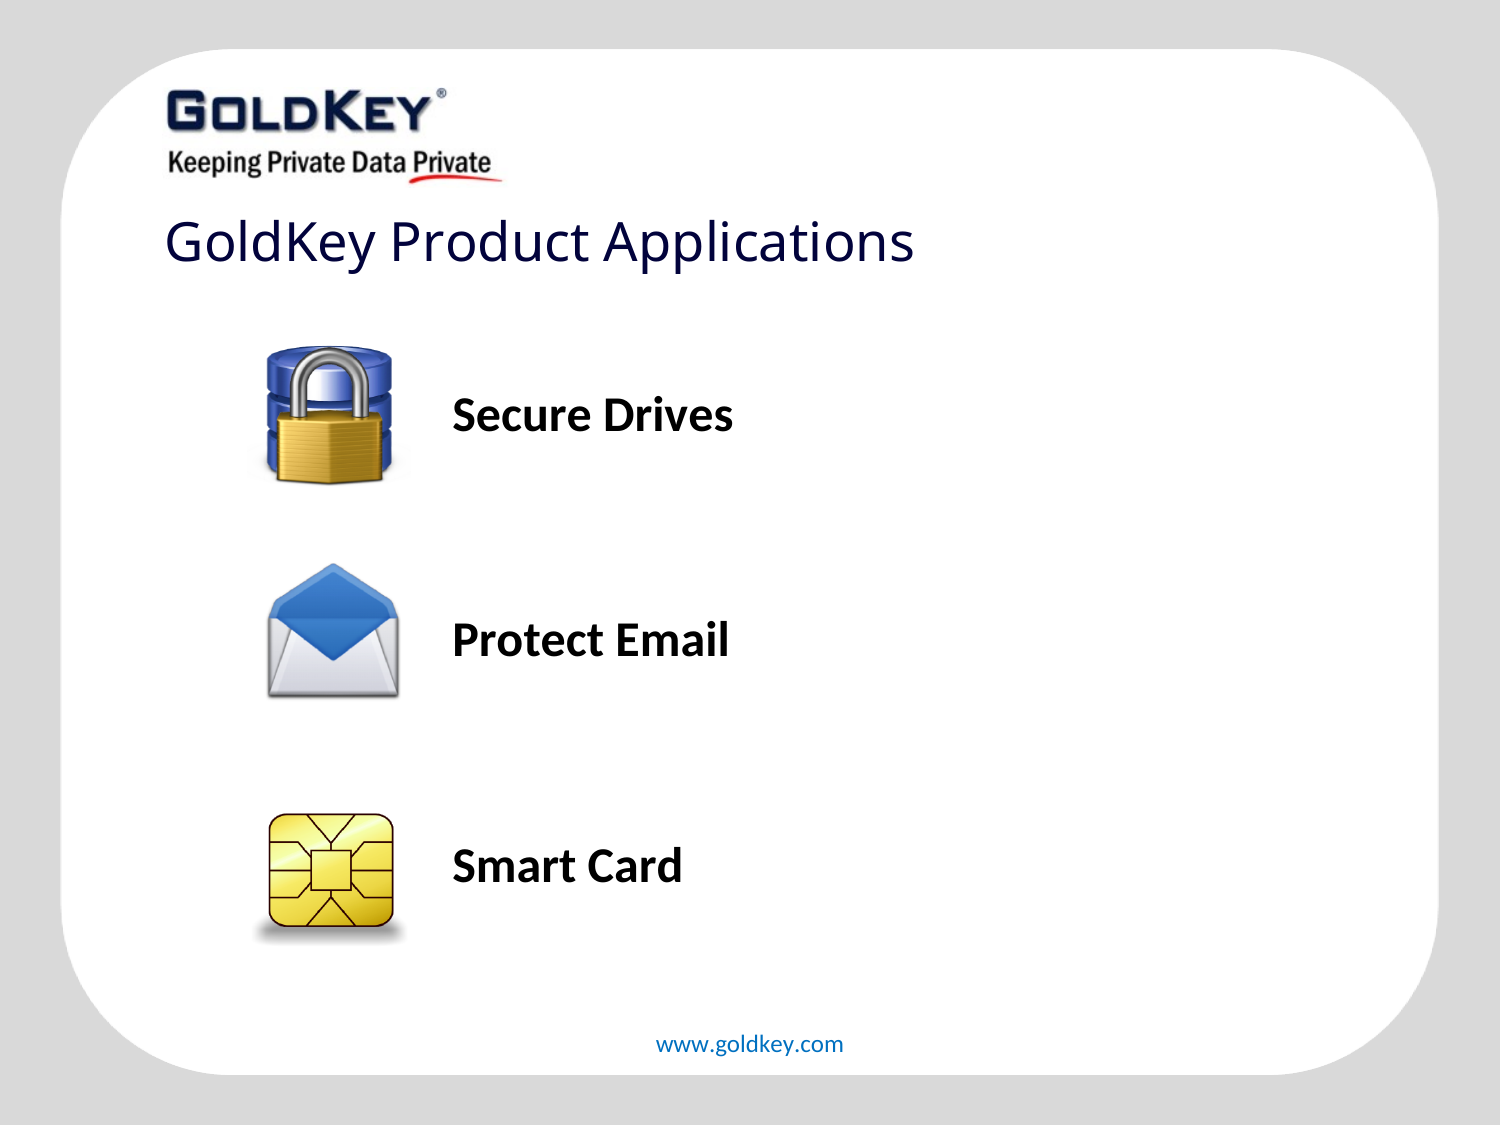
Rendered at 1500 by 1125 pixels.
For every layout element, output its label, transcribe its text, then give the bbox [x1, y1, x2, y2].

text_box GoldKey Product Applications [150, 199, 1363, 281]
picture [57, 45, 1442, 1079]
text_box www.goldkey.com [512, 1012, 988, 1073]
text_box Protect Email [437, 599, 1413, 675]
text_box Secure Drives [437, 374, 1413, 450]
text_box Smart Card [437, 824, 1413, 901]
